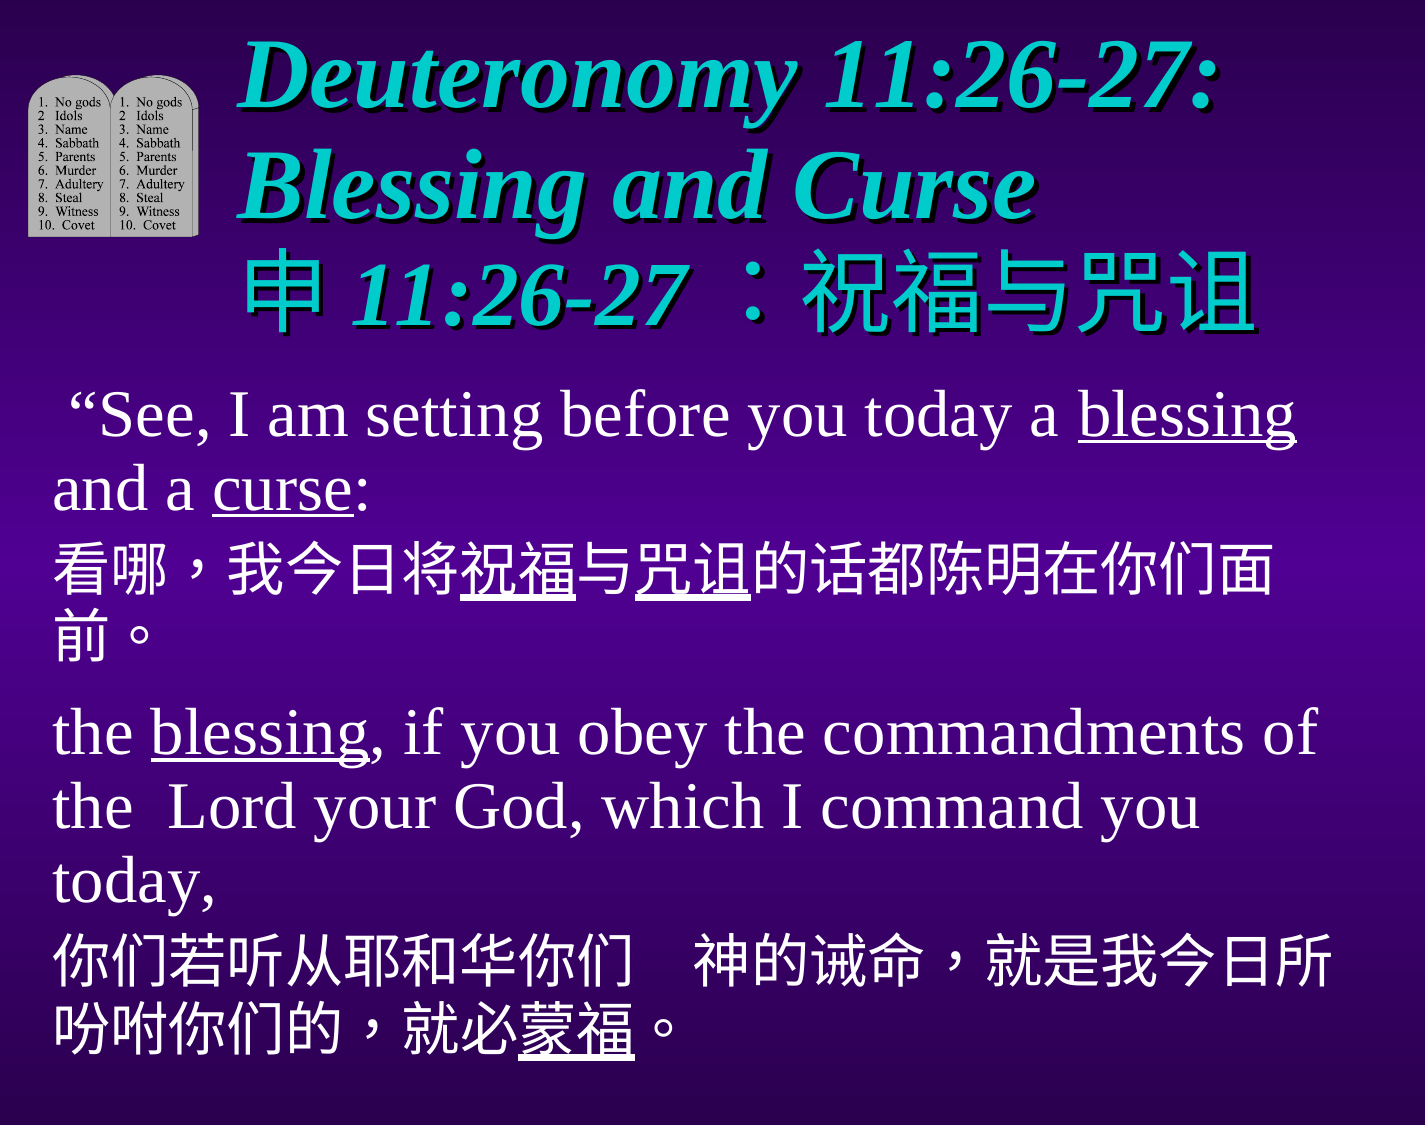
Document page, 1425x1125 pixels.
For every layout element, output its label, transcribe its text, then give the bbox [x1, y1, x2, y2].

title Deuteronomy 11:26-27: Blessing and Curse 申11:26-27：祝福与咒诅 [237, 18, 1319, 348]
text_box “See, I am setting before you today a blessing and a curse: 看哪，我今日将祝福与咒诅的话都陈明在你们面前。 the blessing, if you obey the commandments of the Lord your God, which I command you today, 你们若听从耶和华你们 神的诫命，就是我今日所吩咐你们的，就必蒙福。 [37, 369, 1388, 1074]
